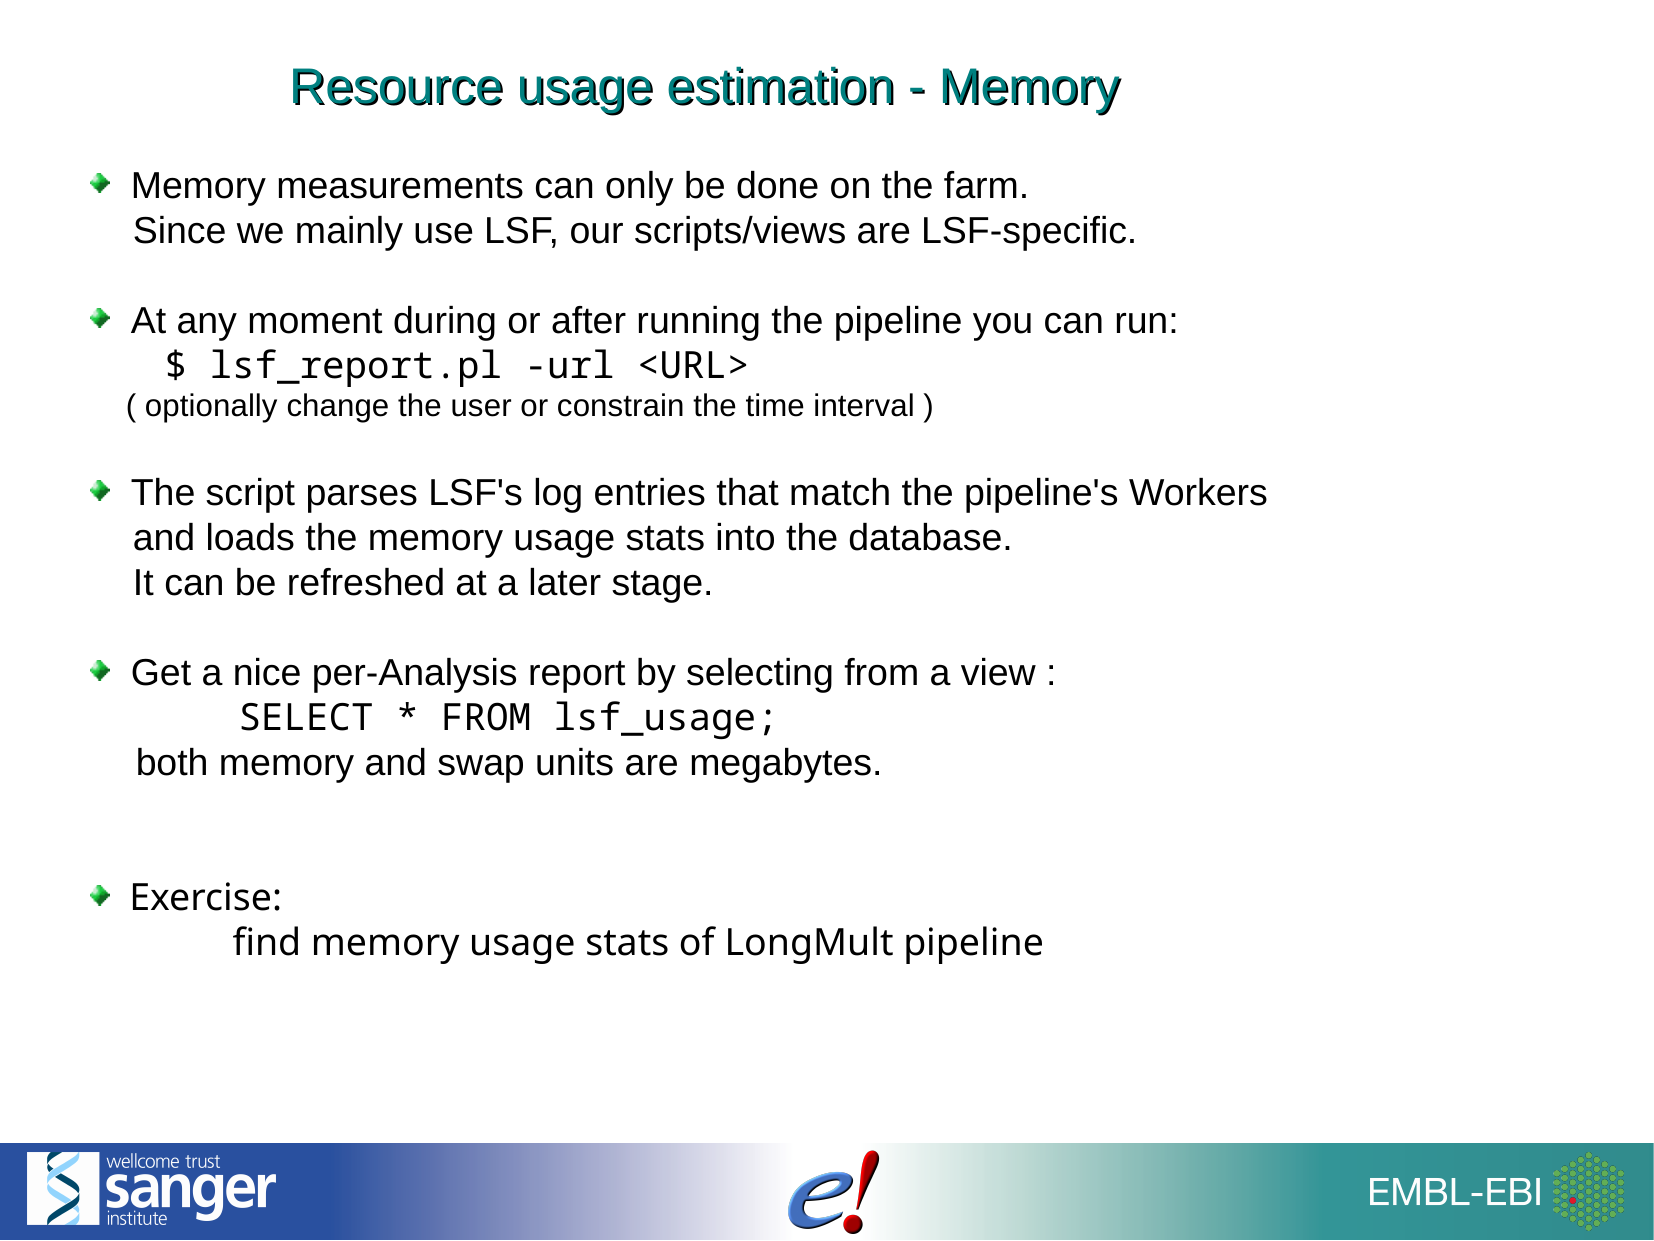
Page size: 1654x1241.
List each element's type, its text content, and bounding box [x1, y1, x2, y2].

picture [90, 308, 110, 328]
picture [90, 173, 110, 193]
text_box Resource usage estimation - Memory [82, 49, 1327, 129]
picture [90, 480, 110, 501]
text_box Memory measurements can only be done on the farm. Since we mainly use LSF, our scripts/views are LSF-specific. At any moment during or after running the pipeline you can run: $ lsf_report.pl -url <URL> ( optionally change the user or constrain the time interval ) The script parses LSF's log entries that match the pipeline's Workers and loads the memory usage stats into the database. It can be refreshed at a later stage. Get a nice per-Analysis report by selecting from a view : SELECT * FROM lsf_usage; both memory and swap units are megabytes. Exercise: find memory usage stats of LongMult pipeline [76, 145, 1616, 945]
picture [90, 885, 110, 906]
picture [0, 1143, 1654, 1240]
picture [90, 660, 110, 681]
